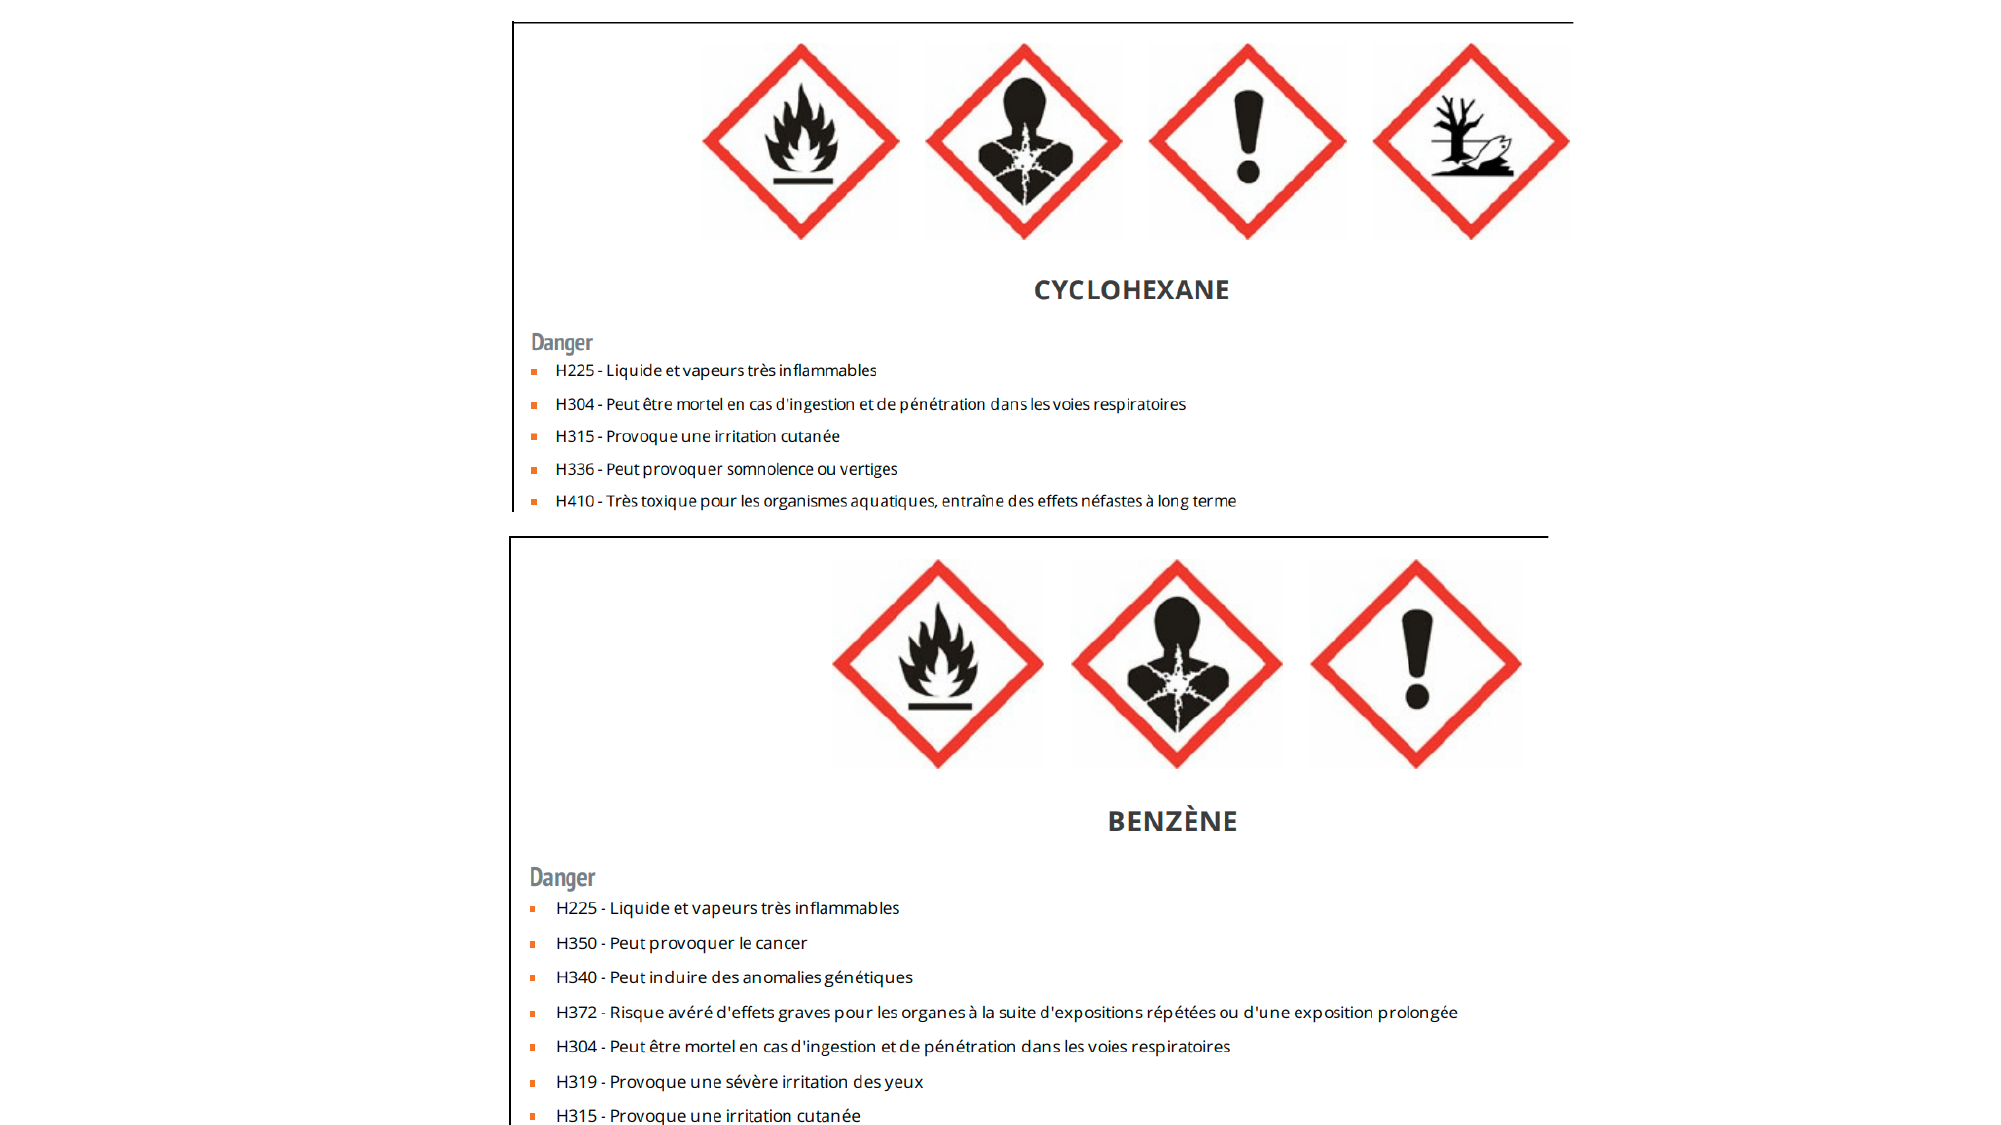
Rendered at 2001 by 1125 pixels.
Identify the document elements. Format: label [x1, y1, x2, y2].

picture [500, 9, 1574, 512]
picture [500, 518, 1549, 1125]
